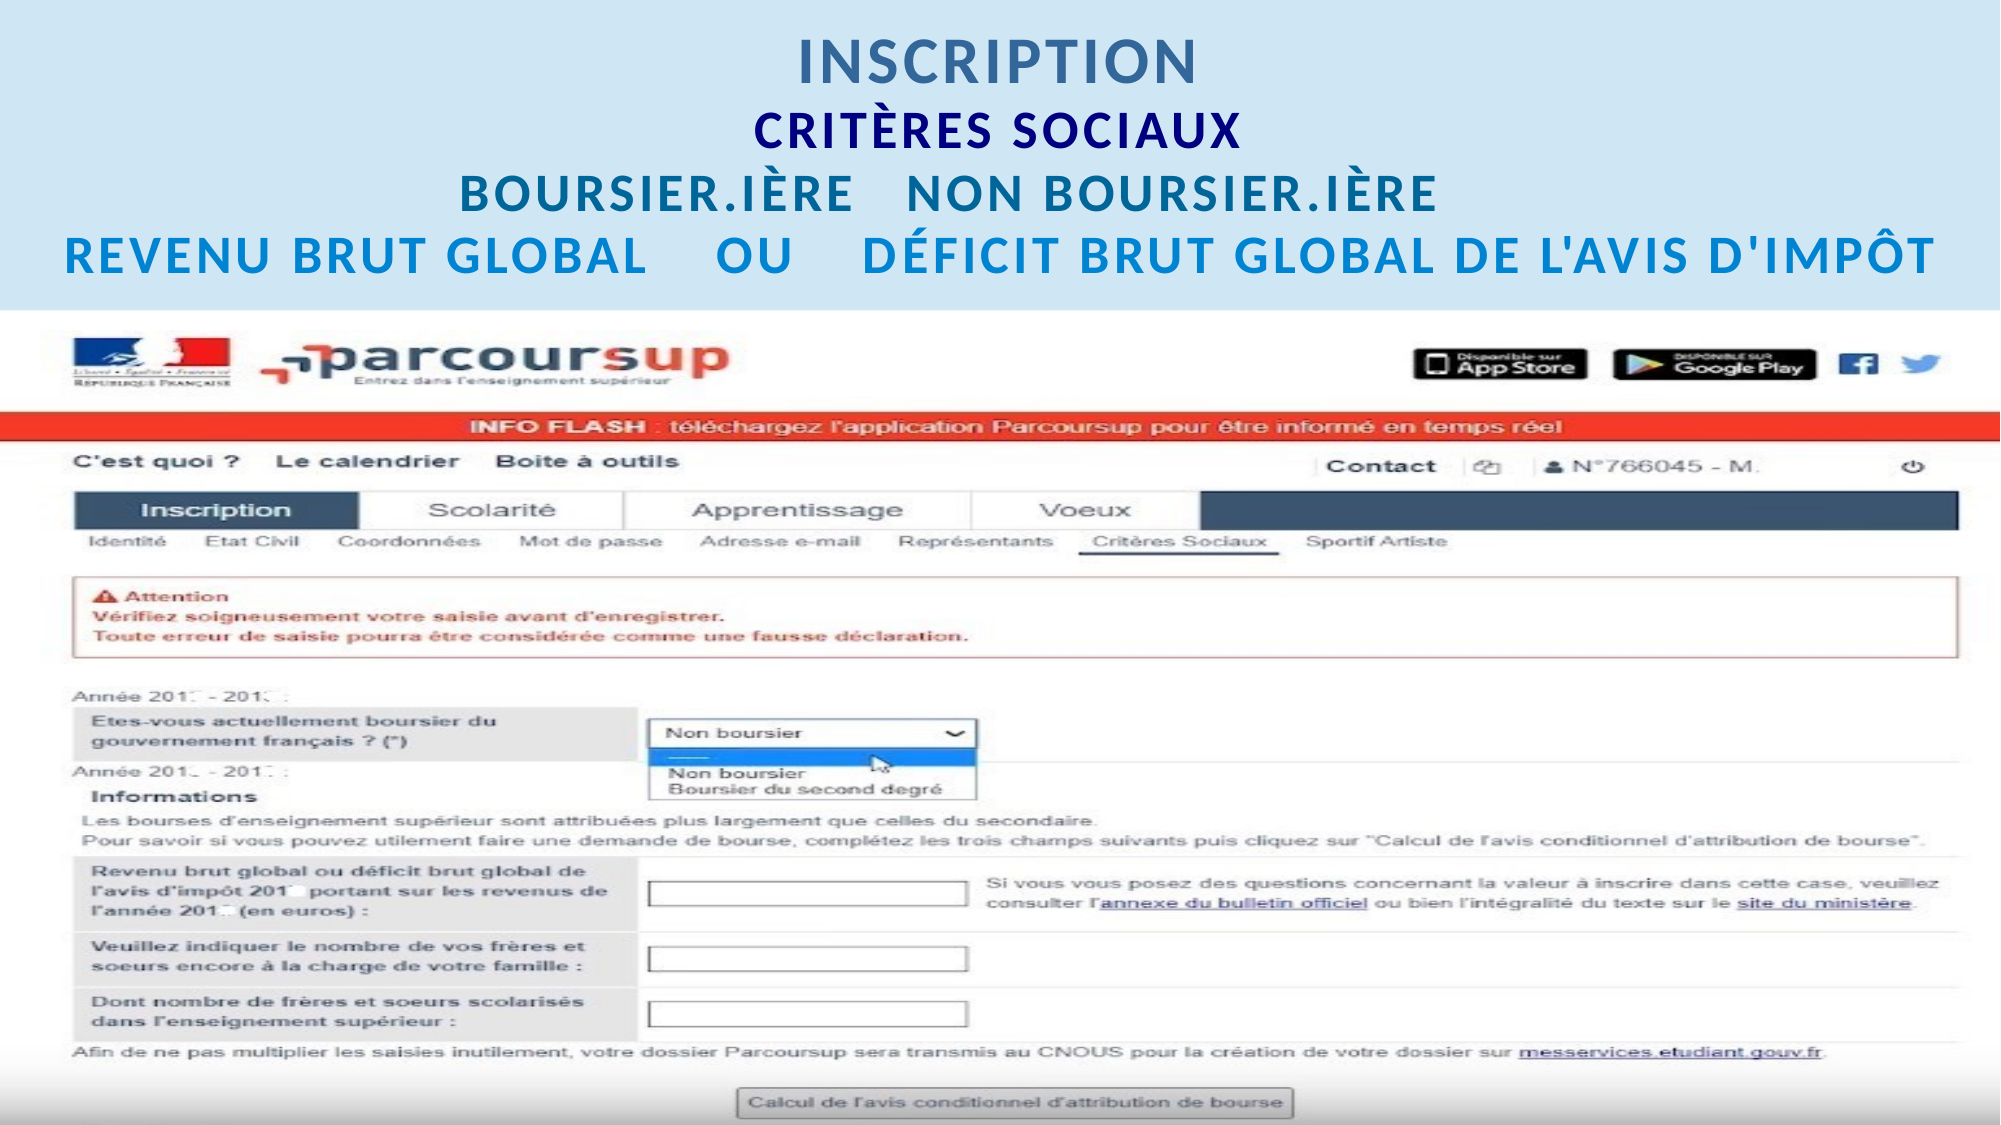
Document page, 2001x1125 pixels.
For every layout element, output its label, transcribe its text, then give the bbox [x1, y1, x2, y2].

title INSCRIPTION CRITÈRES SOCIAUX BOURSIER.IÈRE NON BOURSIER.IÈRE REVENU BRUT GLOBAL OU DÉFICIT BRUT GLOBAL DE L'AVIS D'IMPÔT [0, 0, 2000, 311]
picture [0, 330, 2000, 1125]
